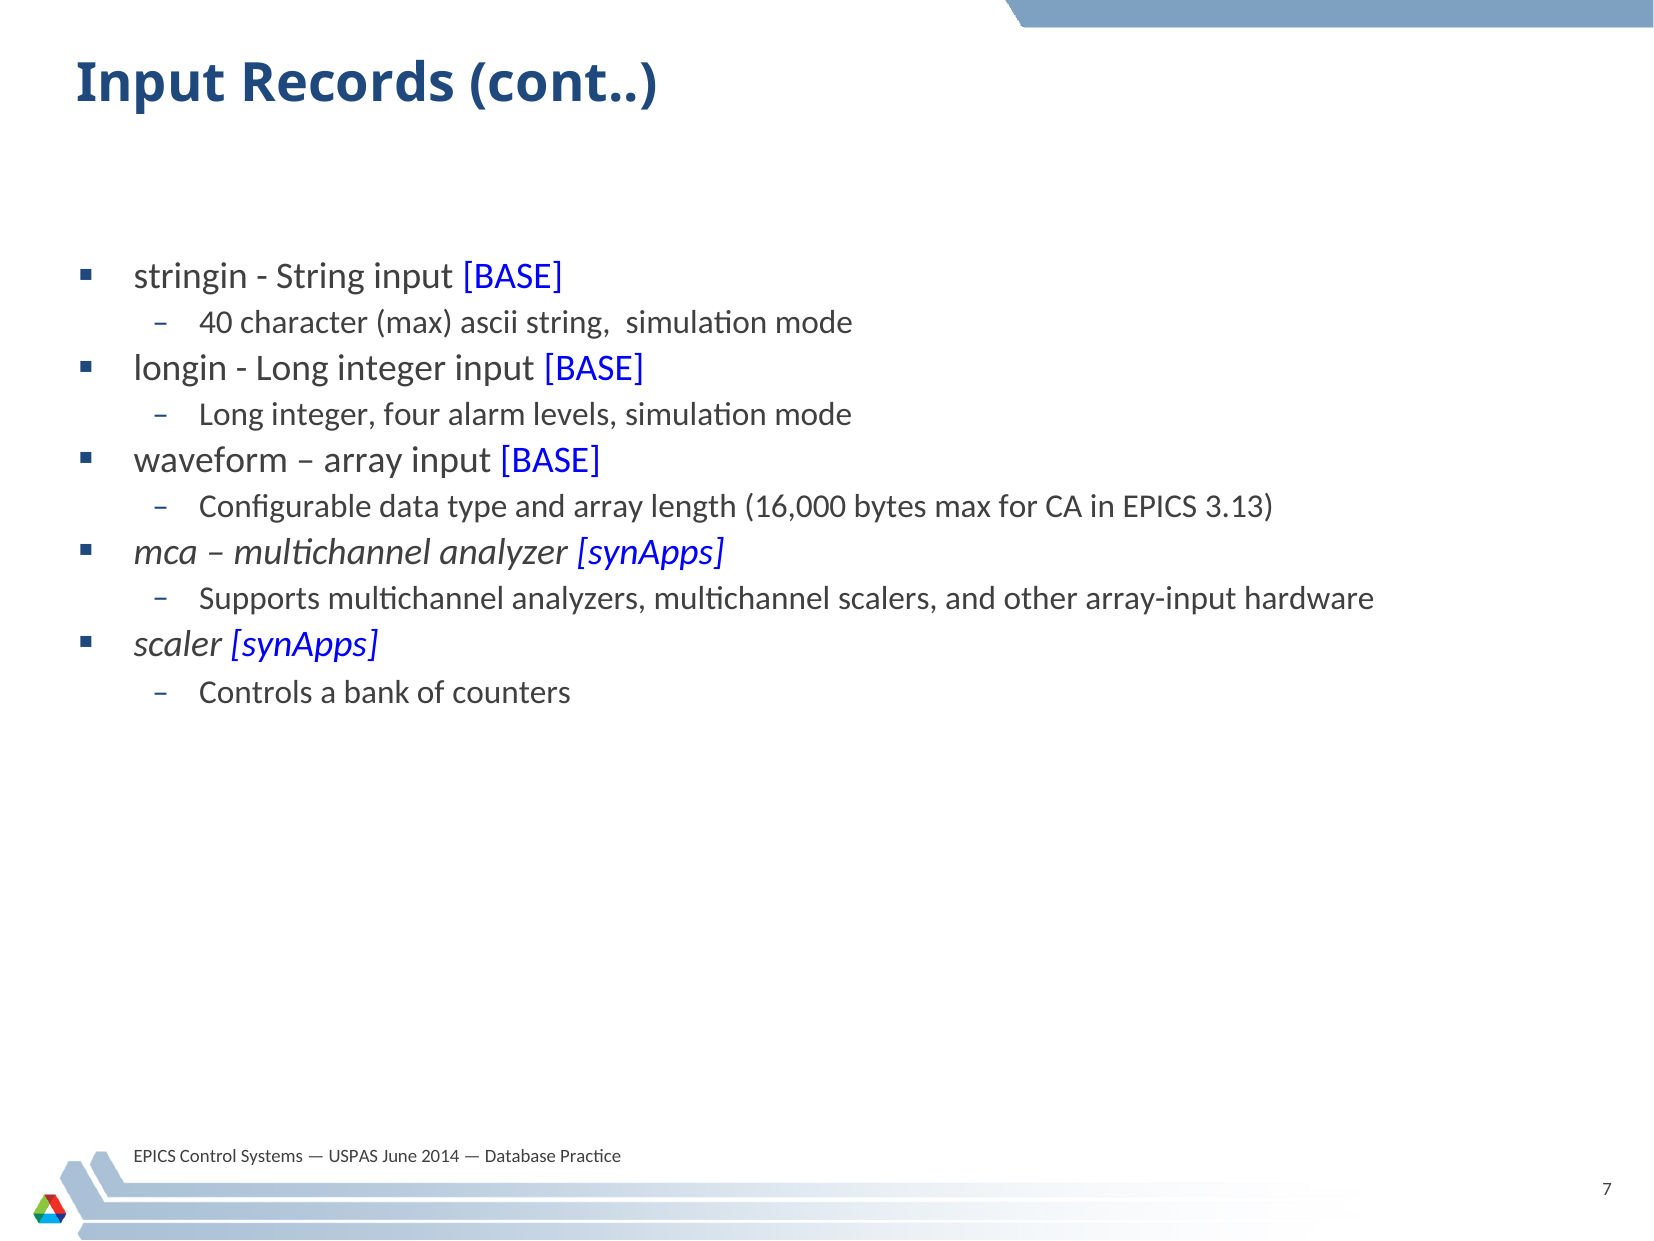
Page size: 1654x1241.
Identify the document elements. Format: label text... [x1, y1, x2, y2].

title Input Records (cont..) [61, 51, 1500, 123]
picture [0, 0, 1654, 29]
picture [0, 1143, 1654, 1240]
list stringin - String input [BASE] 40 character (max) ascii string, simulation mode longin - Long integer input [BASE] Long integer, four alarm levels, simulation mode waveform – array input [BASE] Configurable data type and array length (16,000 bytes max for CA in EPICS 3.13) mca – multichannel analyzer [synApps] Supports multichannel analyzers, multichannel scalers, and other array-input hardware scaler [synApps] Controls a bank of counters [62, 253, 1498, 903]
